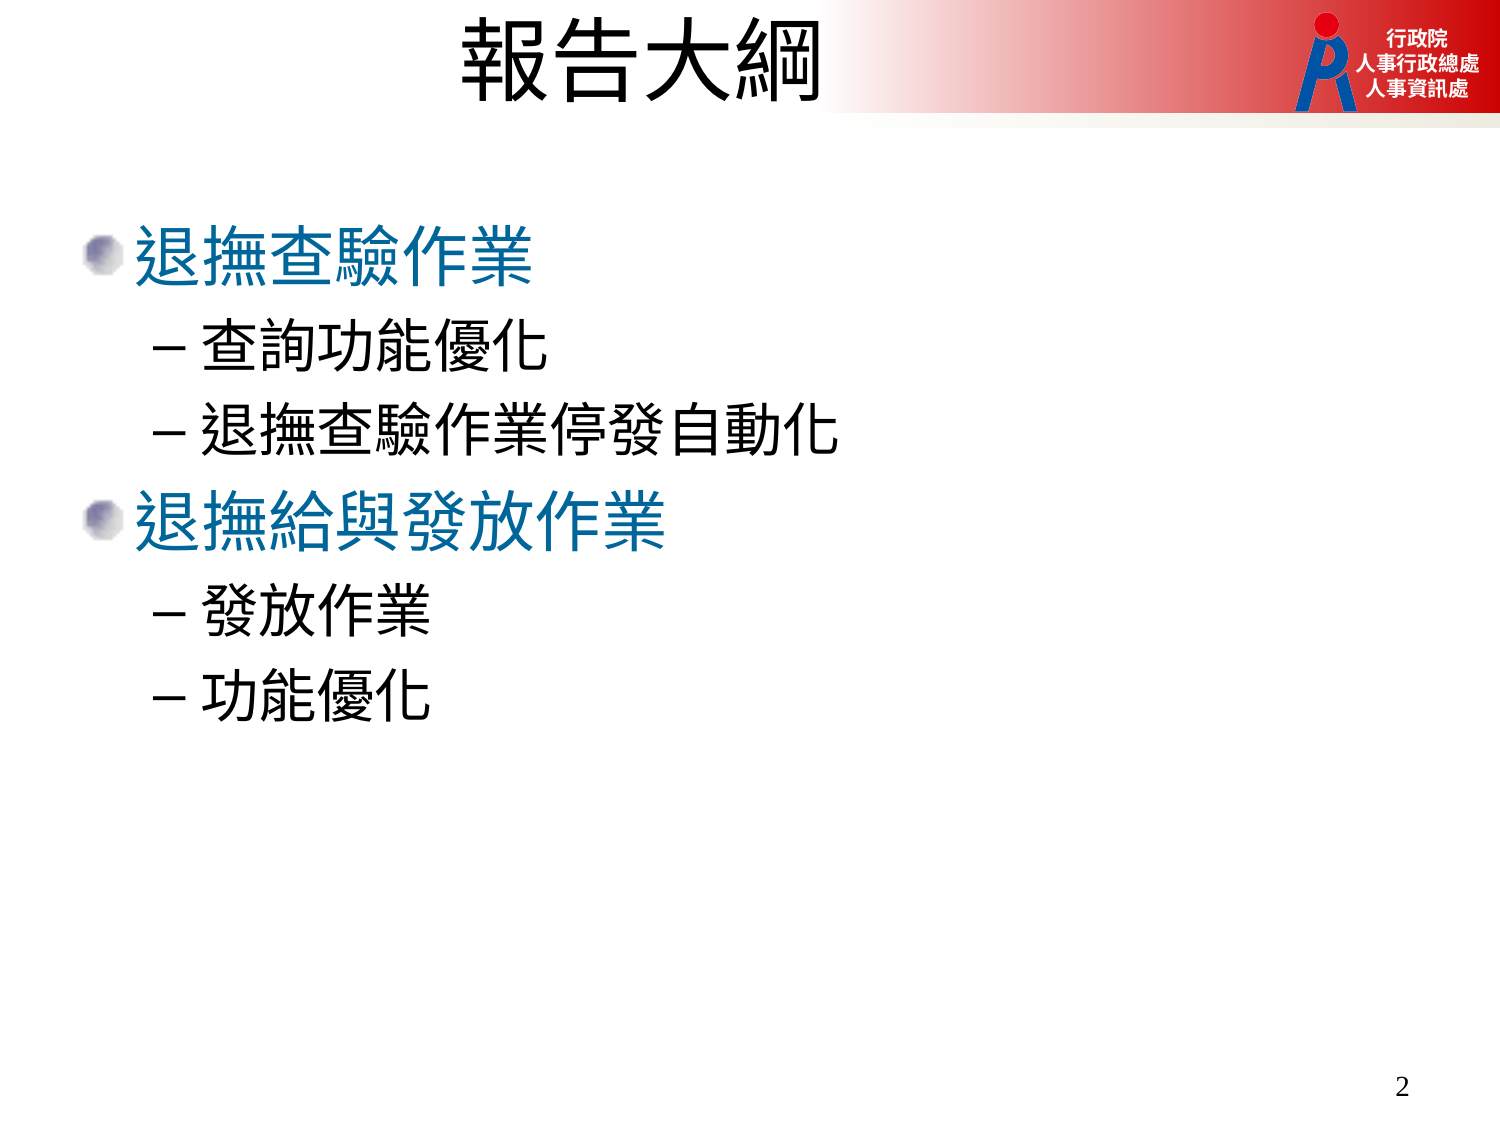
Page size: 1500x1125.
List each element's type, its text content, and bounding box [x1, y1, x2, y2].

picture [1278, 0, 1374, 128]
title 報告大綱 [59, 4, 1225, 111]
list 退撫查驗作業 查詢功能優化 退撫查驗作業停發自動化 退撫給與發放作業 發放作業 功能優化 [63, 206, 1414, 950]
text_box <編號> [1074, 1059, 1426, 1110]
